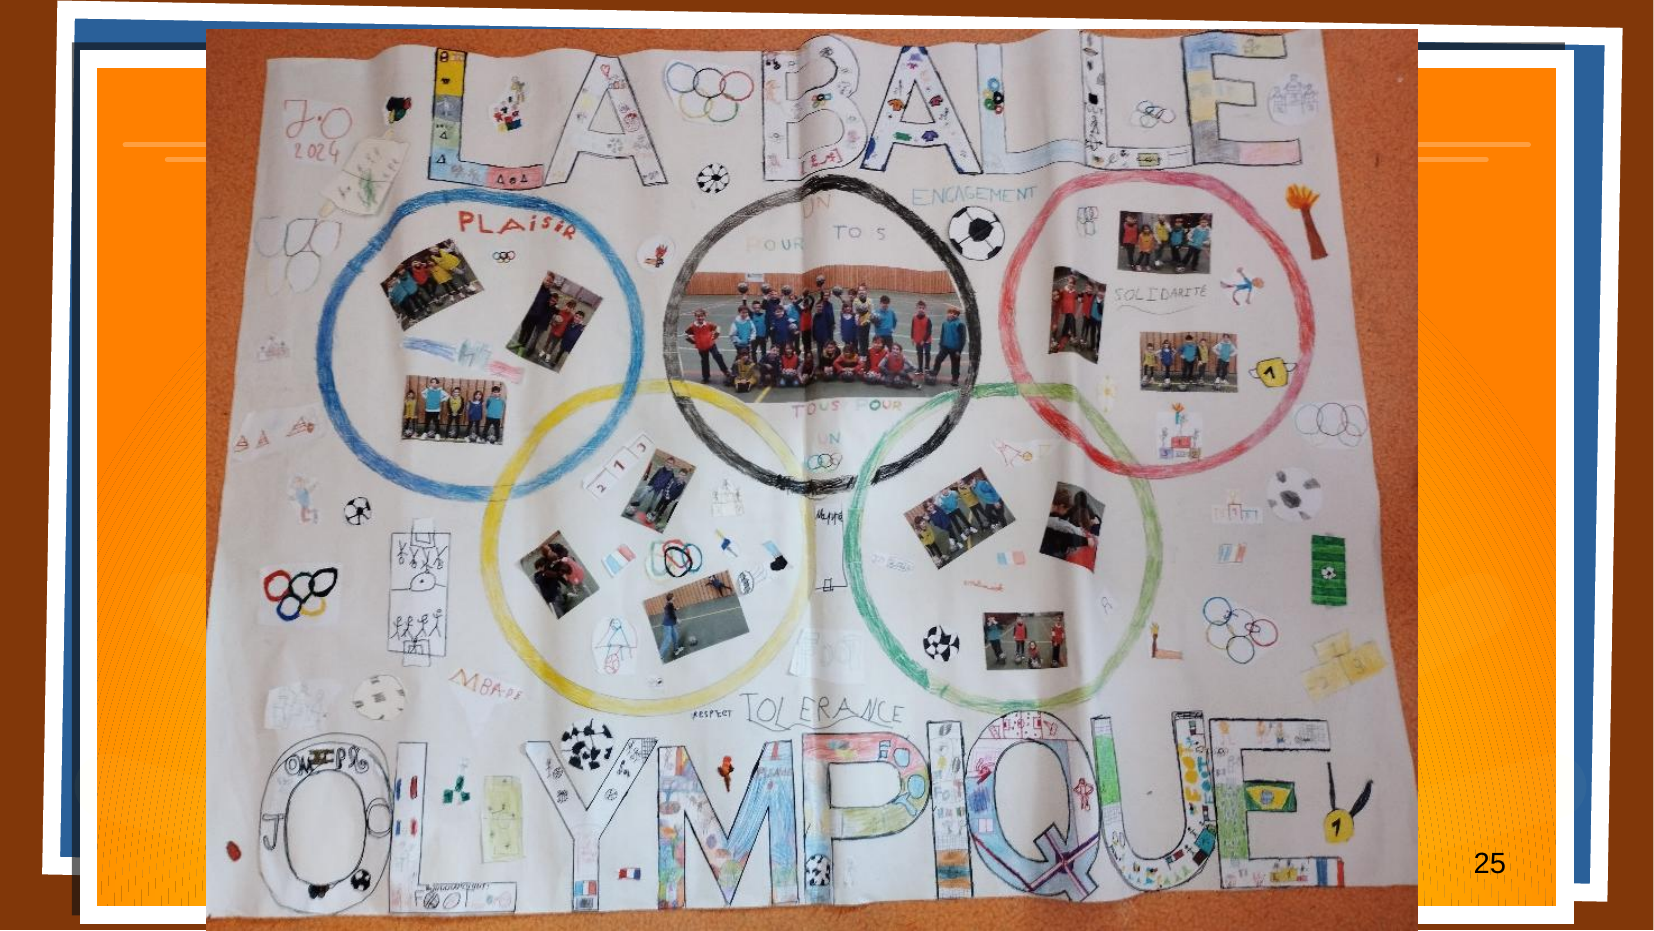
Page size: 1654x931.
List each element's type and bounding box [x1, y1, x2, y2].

picture [206, 29, 1418, 931]
